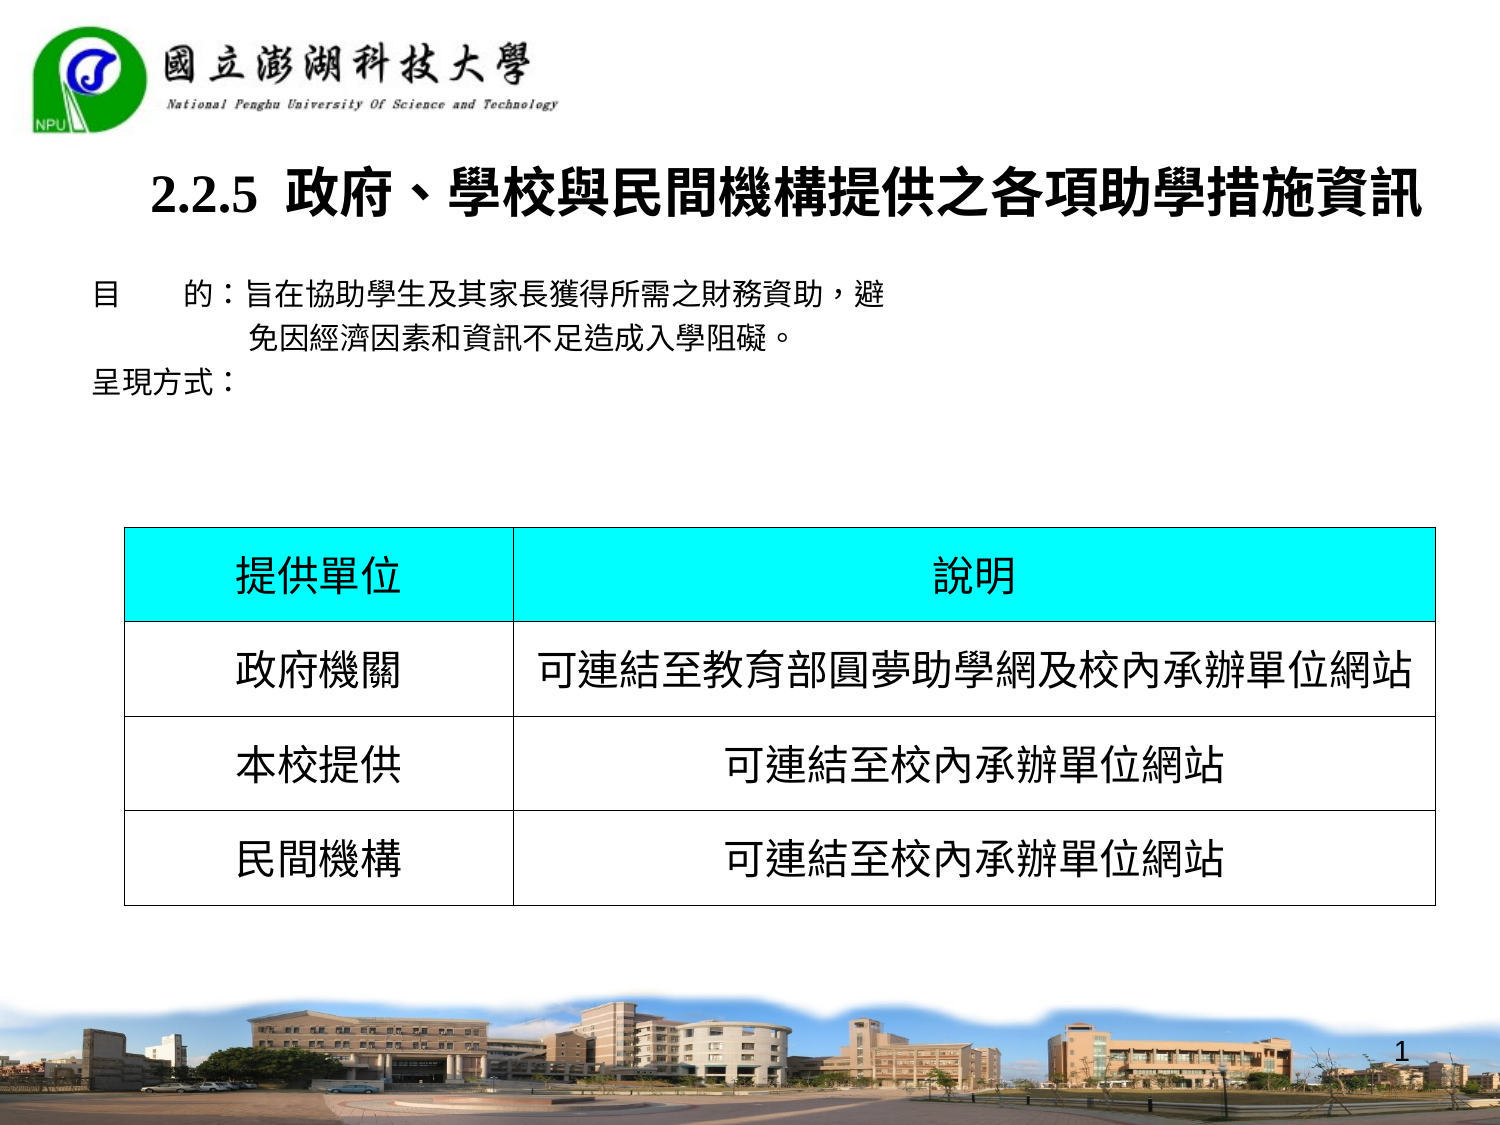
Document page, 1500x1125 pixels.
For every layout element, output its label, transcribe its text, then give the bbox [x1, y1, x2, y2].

table_cell 可連結至校內承辦單位網站 [514, 811, 1435, 905]
table_cell 政府機關 [125, 622, 513, 716]
table_header 說明 [514, 528, 1435, 621]
table_header 提供單位 [125, 528, 513, 621]
text_box <編號> [1074, 1024, 1426, 1103]
picture [0, 0, 1500, 1125]
table_cell 民間機構 [125, 811, 513, 905]
table_cell 可連結至校內承辦單位網站 [514, 717, 1435, 810]
list 目 的：旨在協助學生及其家長獲得所需之財務資助，避 免因經濟因素和資訊不足造成入學阻礙。 呈現方式： [76, 267, 1425, 409]
table_cell 可連結至教育部圓夢助學網及校內承辦單位網站 [514, 622, 1435, 716]
title 2.2.5 政府、學校與民間機構提供之各項助學措施資訊 [112, 101, 1463, 279]
table_cell 本校提供 [125, 717, 513, 810]
